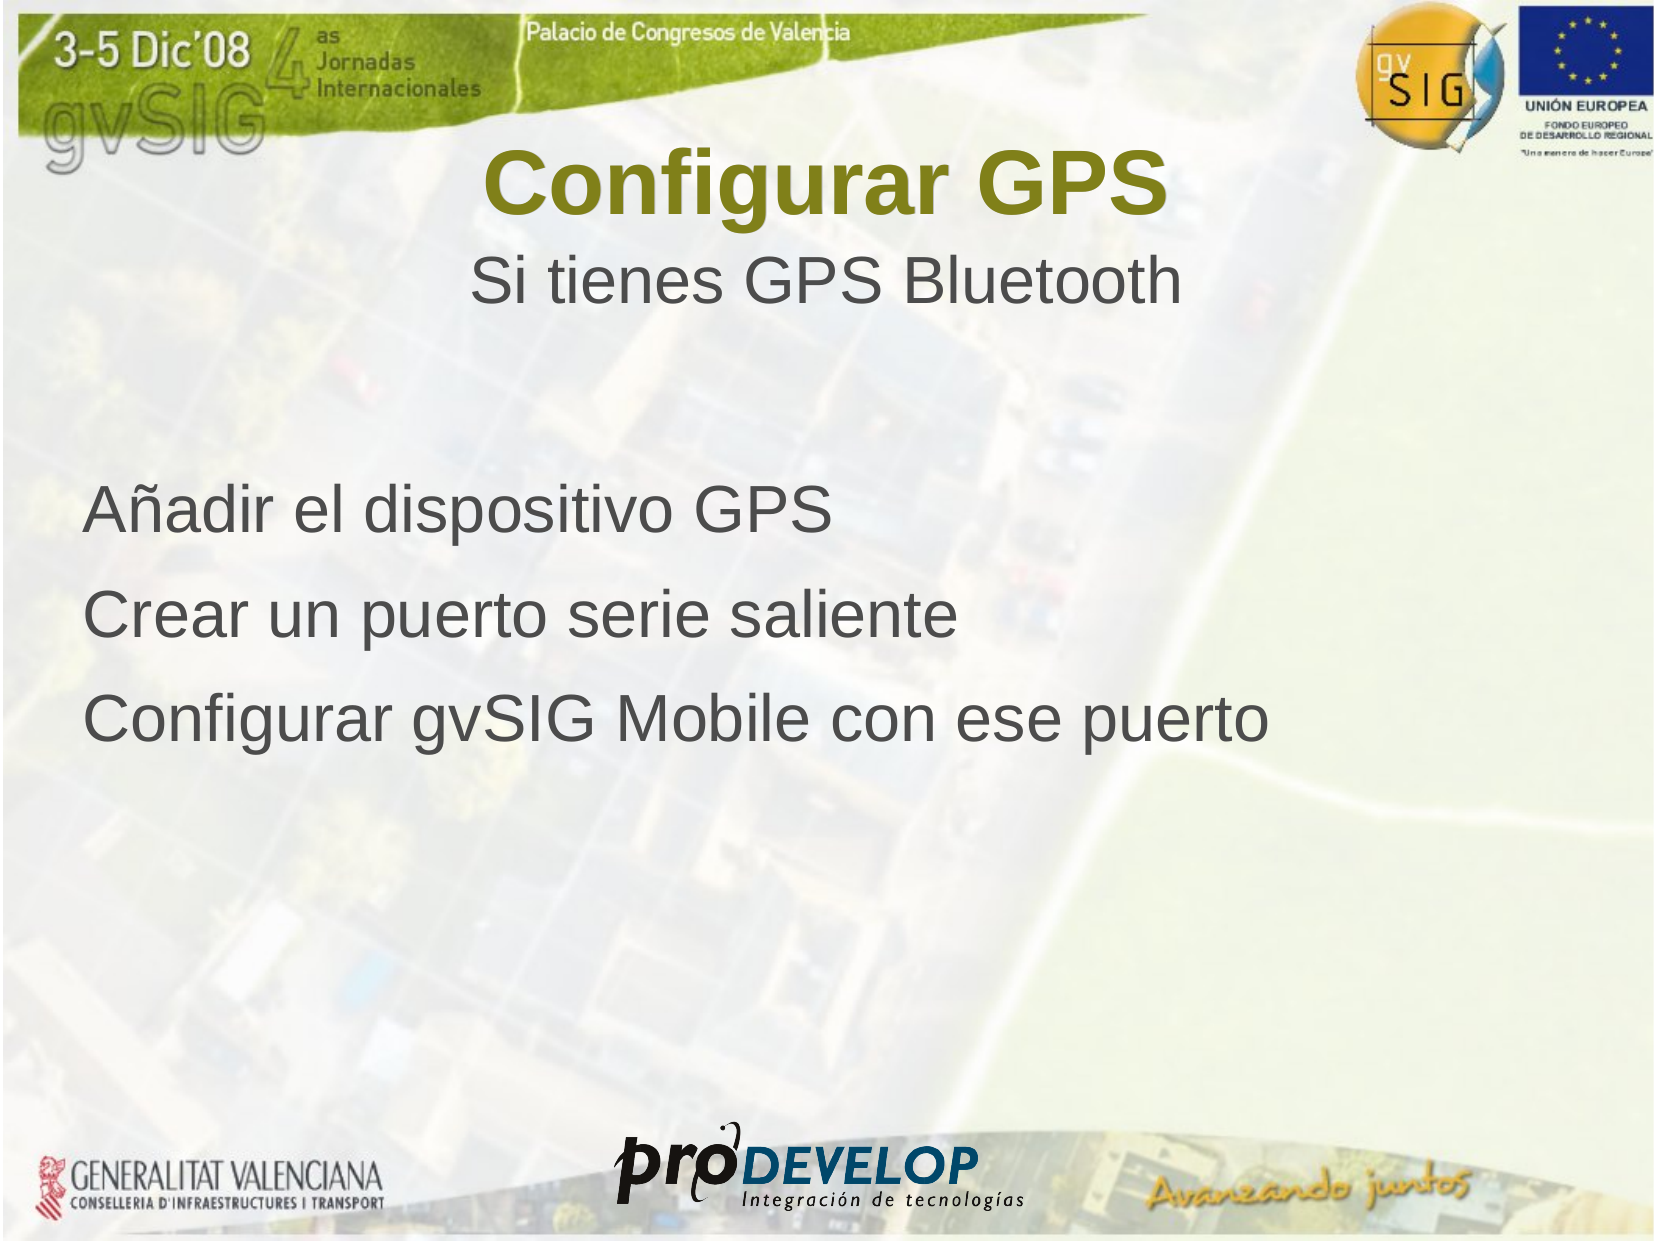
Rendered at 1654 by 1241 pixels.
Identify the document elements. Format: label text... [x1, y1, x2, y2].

picture [3, 0, 1654, 1241]
title Configurar GPS [82, 78, 1571, 219]
text_box Si tienes GPS Bluetooth [82, 219, 1571, 343]
list Añadir el dispositivo GPS Crear un puerto serie saliente Configurar gvSIG Mobile con ese puerto [82, 472, 1571, 1094]
